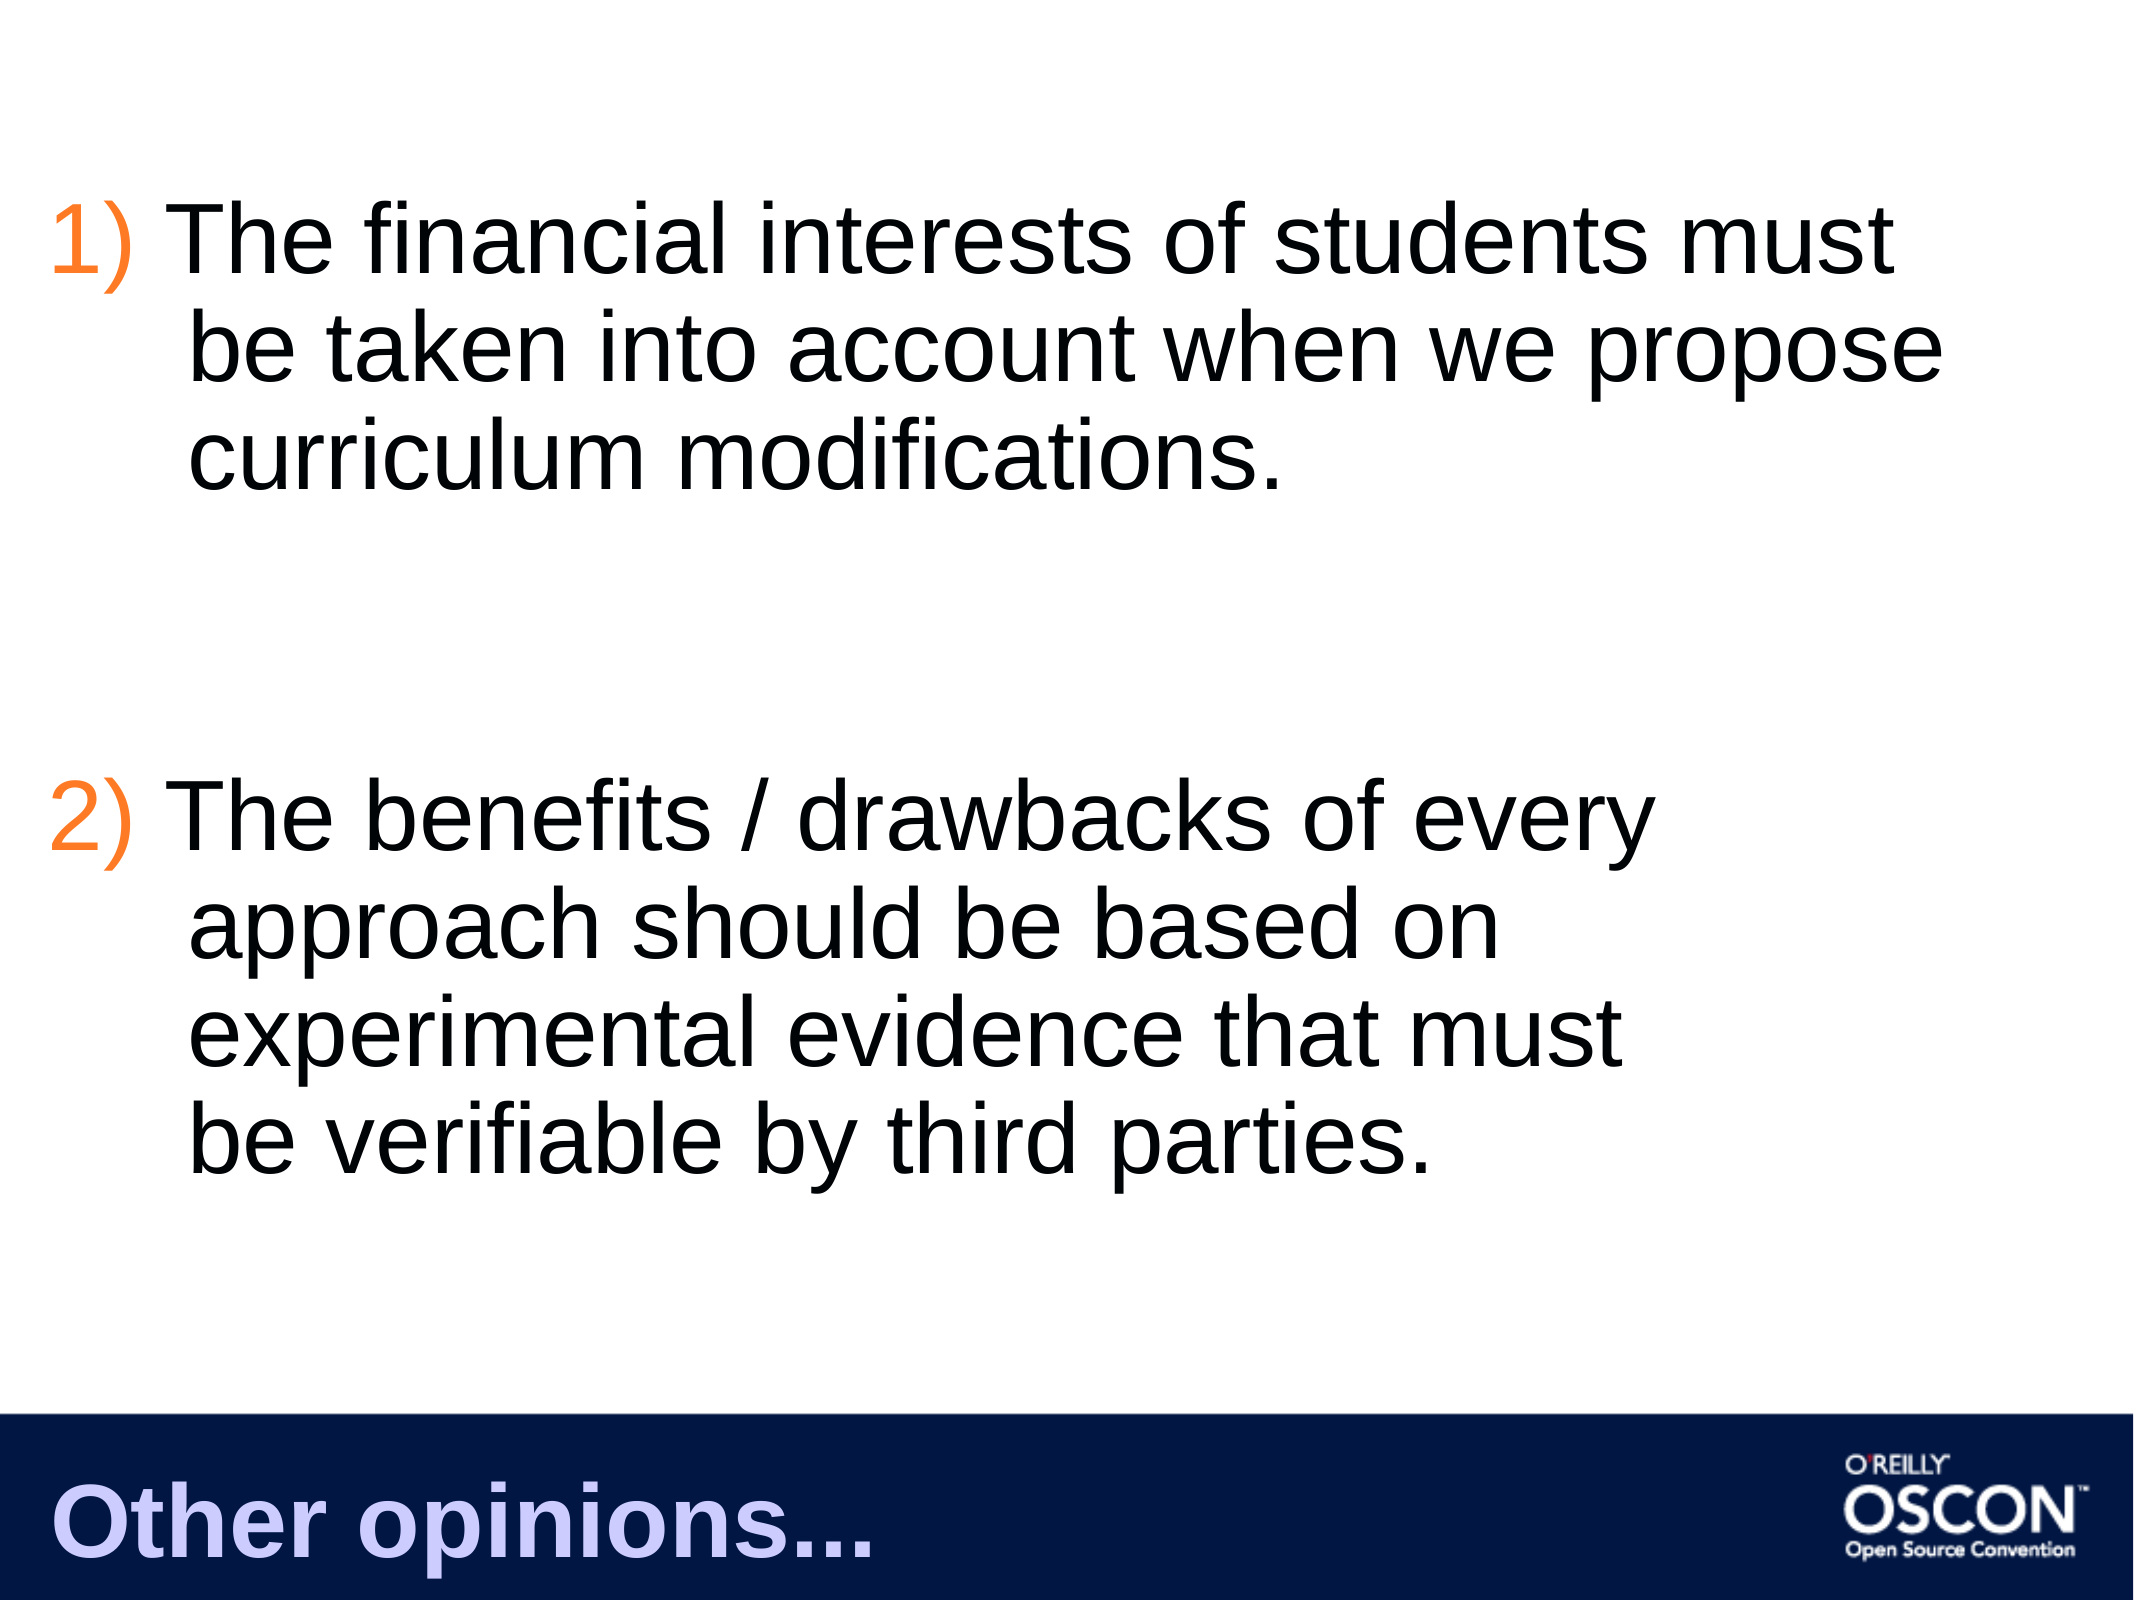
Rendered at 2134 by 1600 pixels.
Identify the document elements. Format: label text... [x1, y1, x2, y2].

subtitle The financial interests of students must be taken into account when we propose curriculum modifications. The benefits / drawbacks of every approach should be based on experimental evidence that must be verifiable by third parties. [41, 78, 2094, 1305]
picture [0, 0, 2134, 1600]
title Other opinions... [41, 1432, 2094, 1600]
